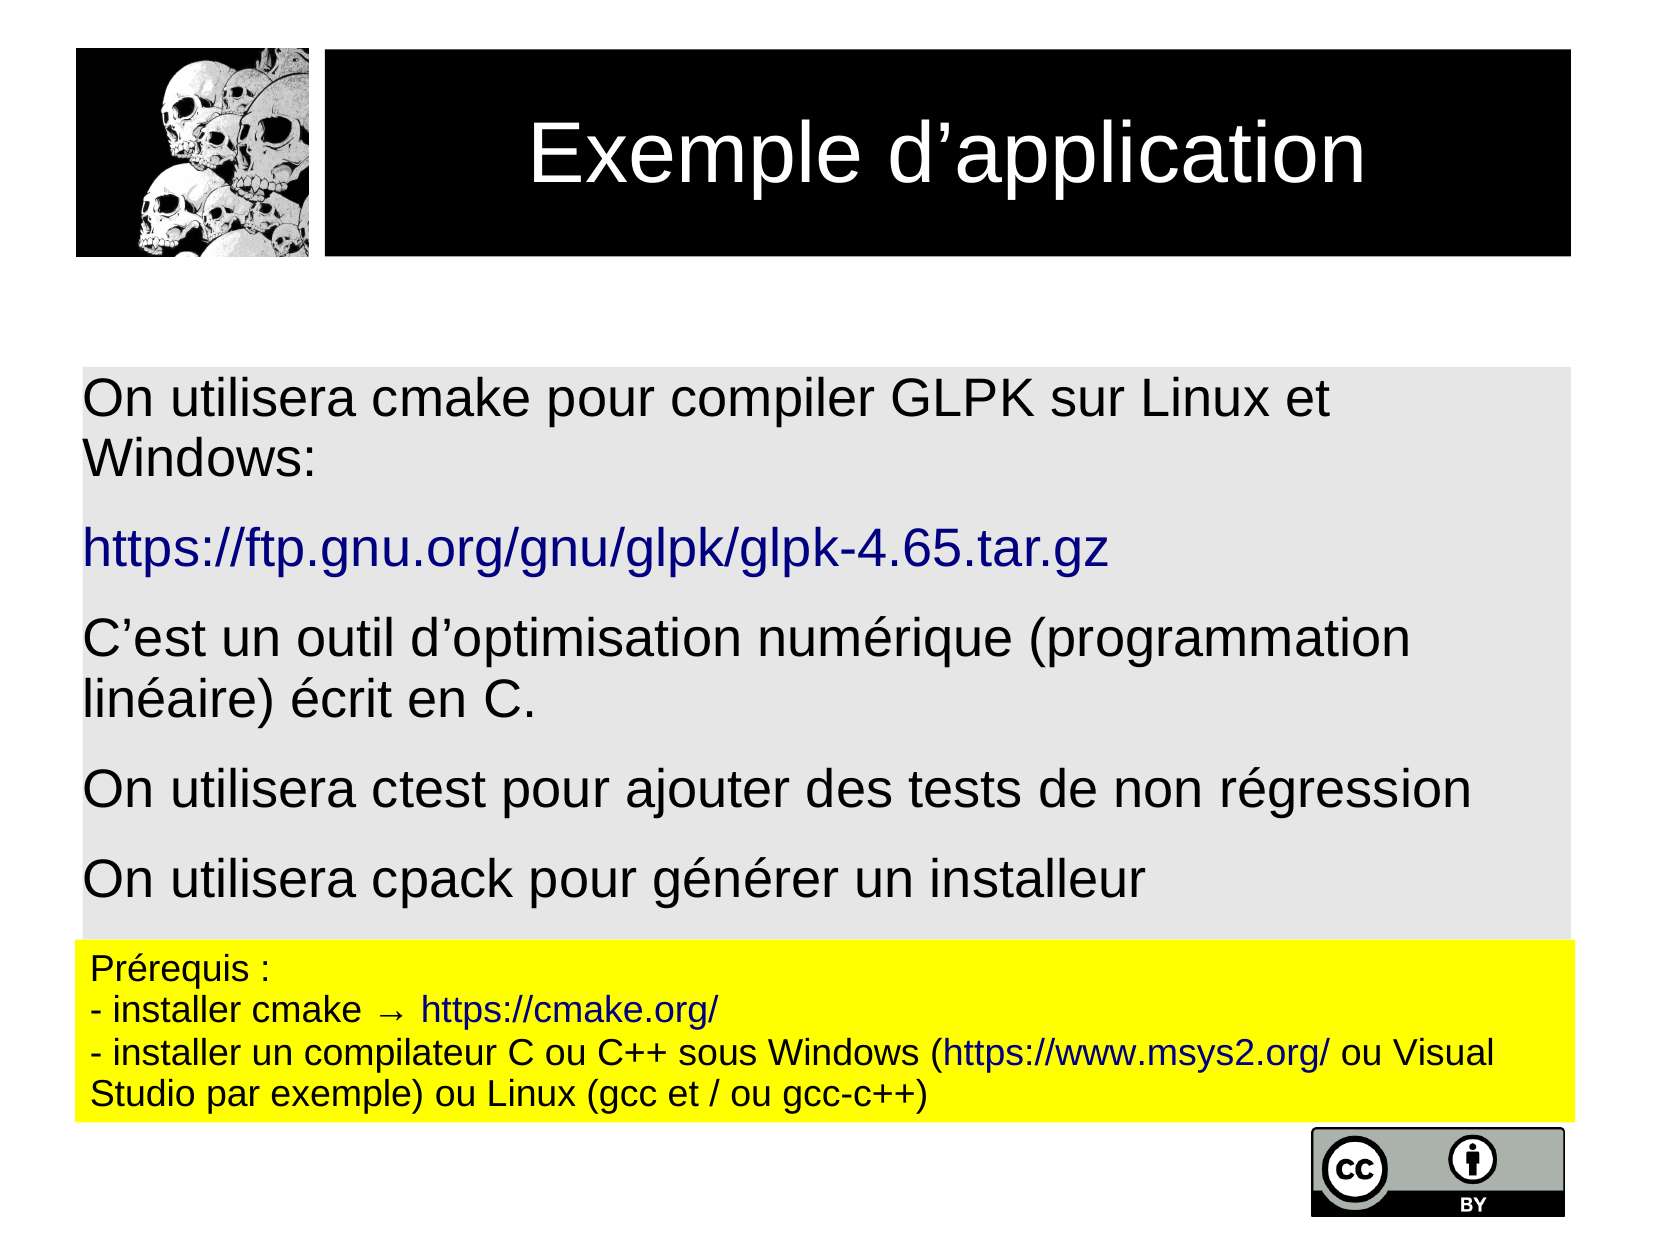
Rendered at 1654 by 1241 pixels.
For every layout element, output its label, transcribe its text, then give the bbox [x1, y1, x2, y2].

picture [1311, 1127, 1565, 1217]
text_box Prérequis : - installer cmake → https://cmake.org/ - installer un compilateur C ou C++ sous Windows (https://www.msys2.org/ ou Visual Studio par exemple) ou Linux (gcc et / ou gcc-c++) [75, 939, 1576, 1123]
picture [76, 48, 309, 257]
title Exemple d’application [324, 49, 1571, 257]
list On utilisera cmake pour compiler GLPK sur Linux et Windows: https://ftp.gnu.org/gnu/glpk/glpk-4.65.tar.gz C’est un outil d’optimisation numérique (programmation linéaire) écrit en C. On utilisera ctest pour ajouter des tests de non régression On utilisera cpack pour générer un installeur [82, 366, 1571, 939]
